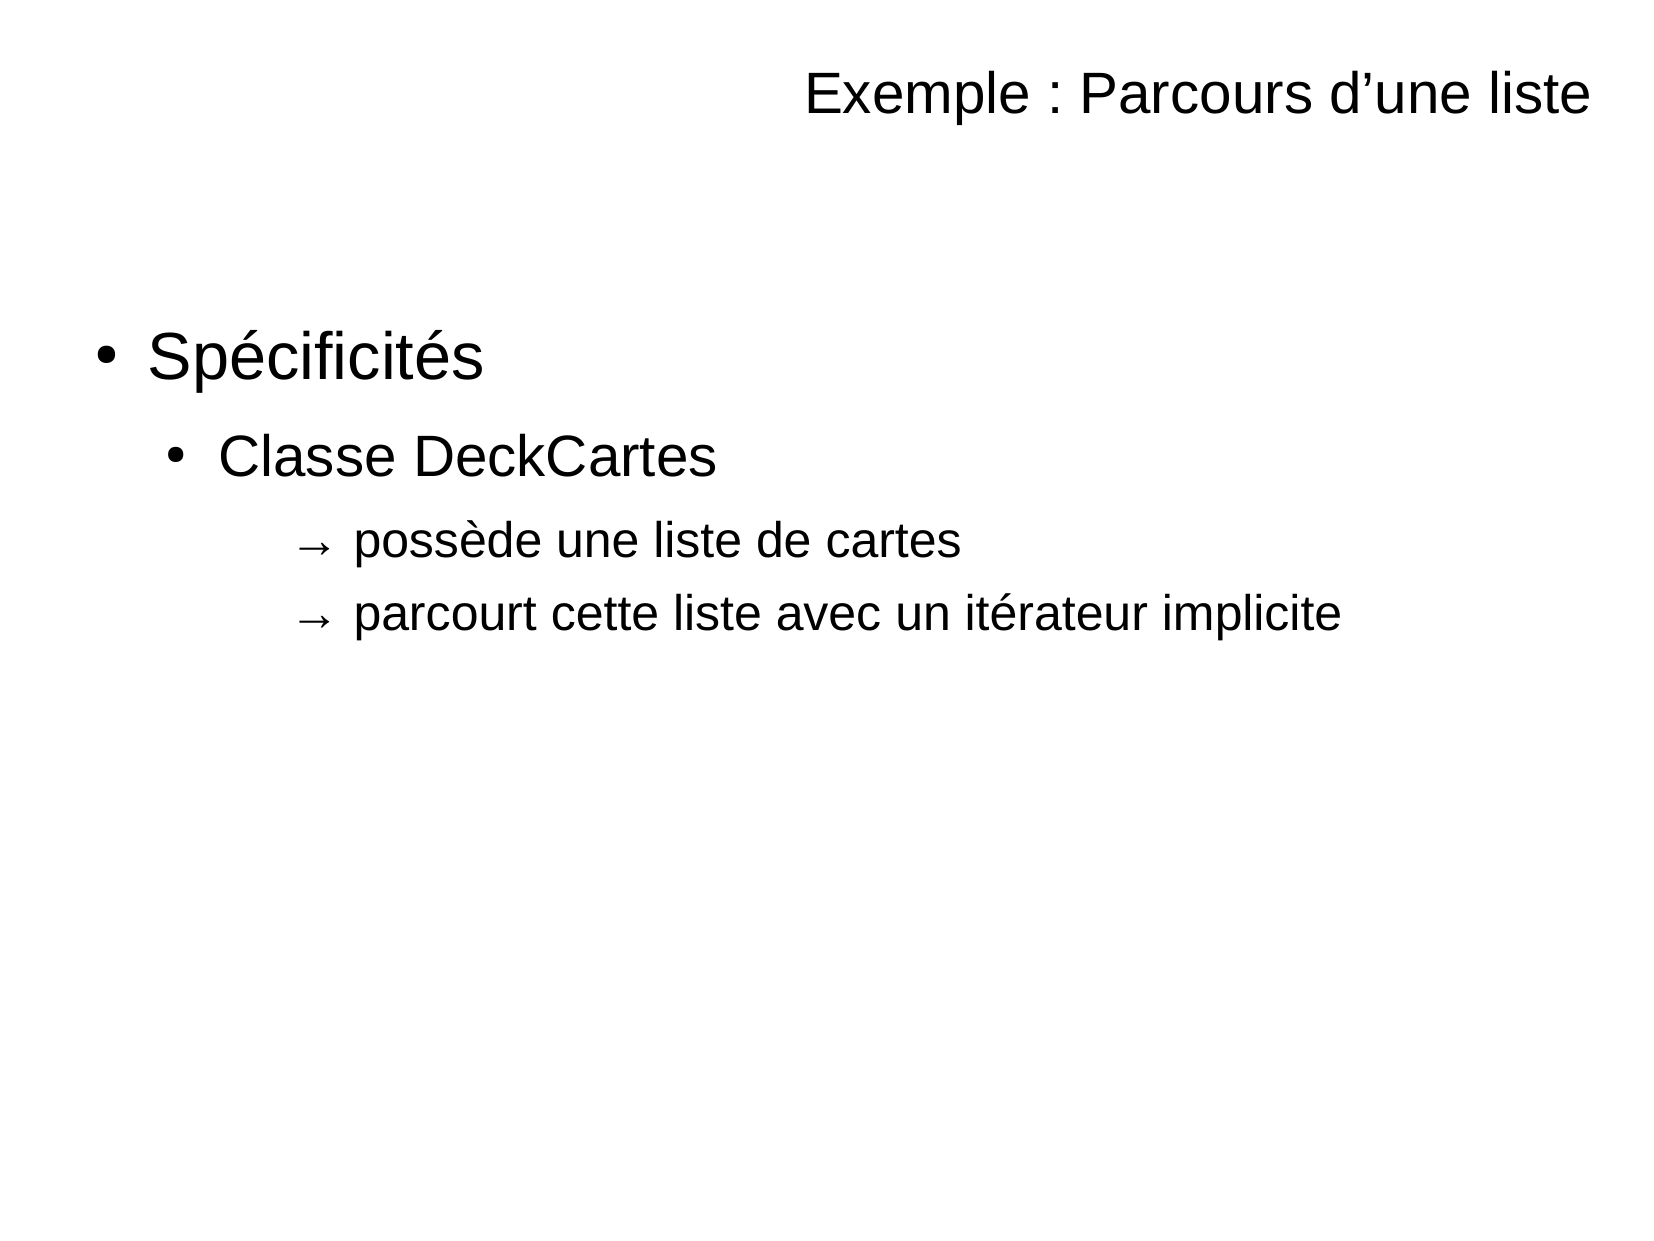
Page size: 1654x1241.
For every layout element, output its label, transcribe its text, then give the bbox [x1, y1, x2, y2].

title Exemple : Parcours d’une liste [767, 29, 1630, 158]
list Spécificités Classe DeckCartes → possède une liste de cartes → parcourt cette liste avec un itérateur implicite [76, 215, 1565, 1034]
